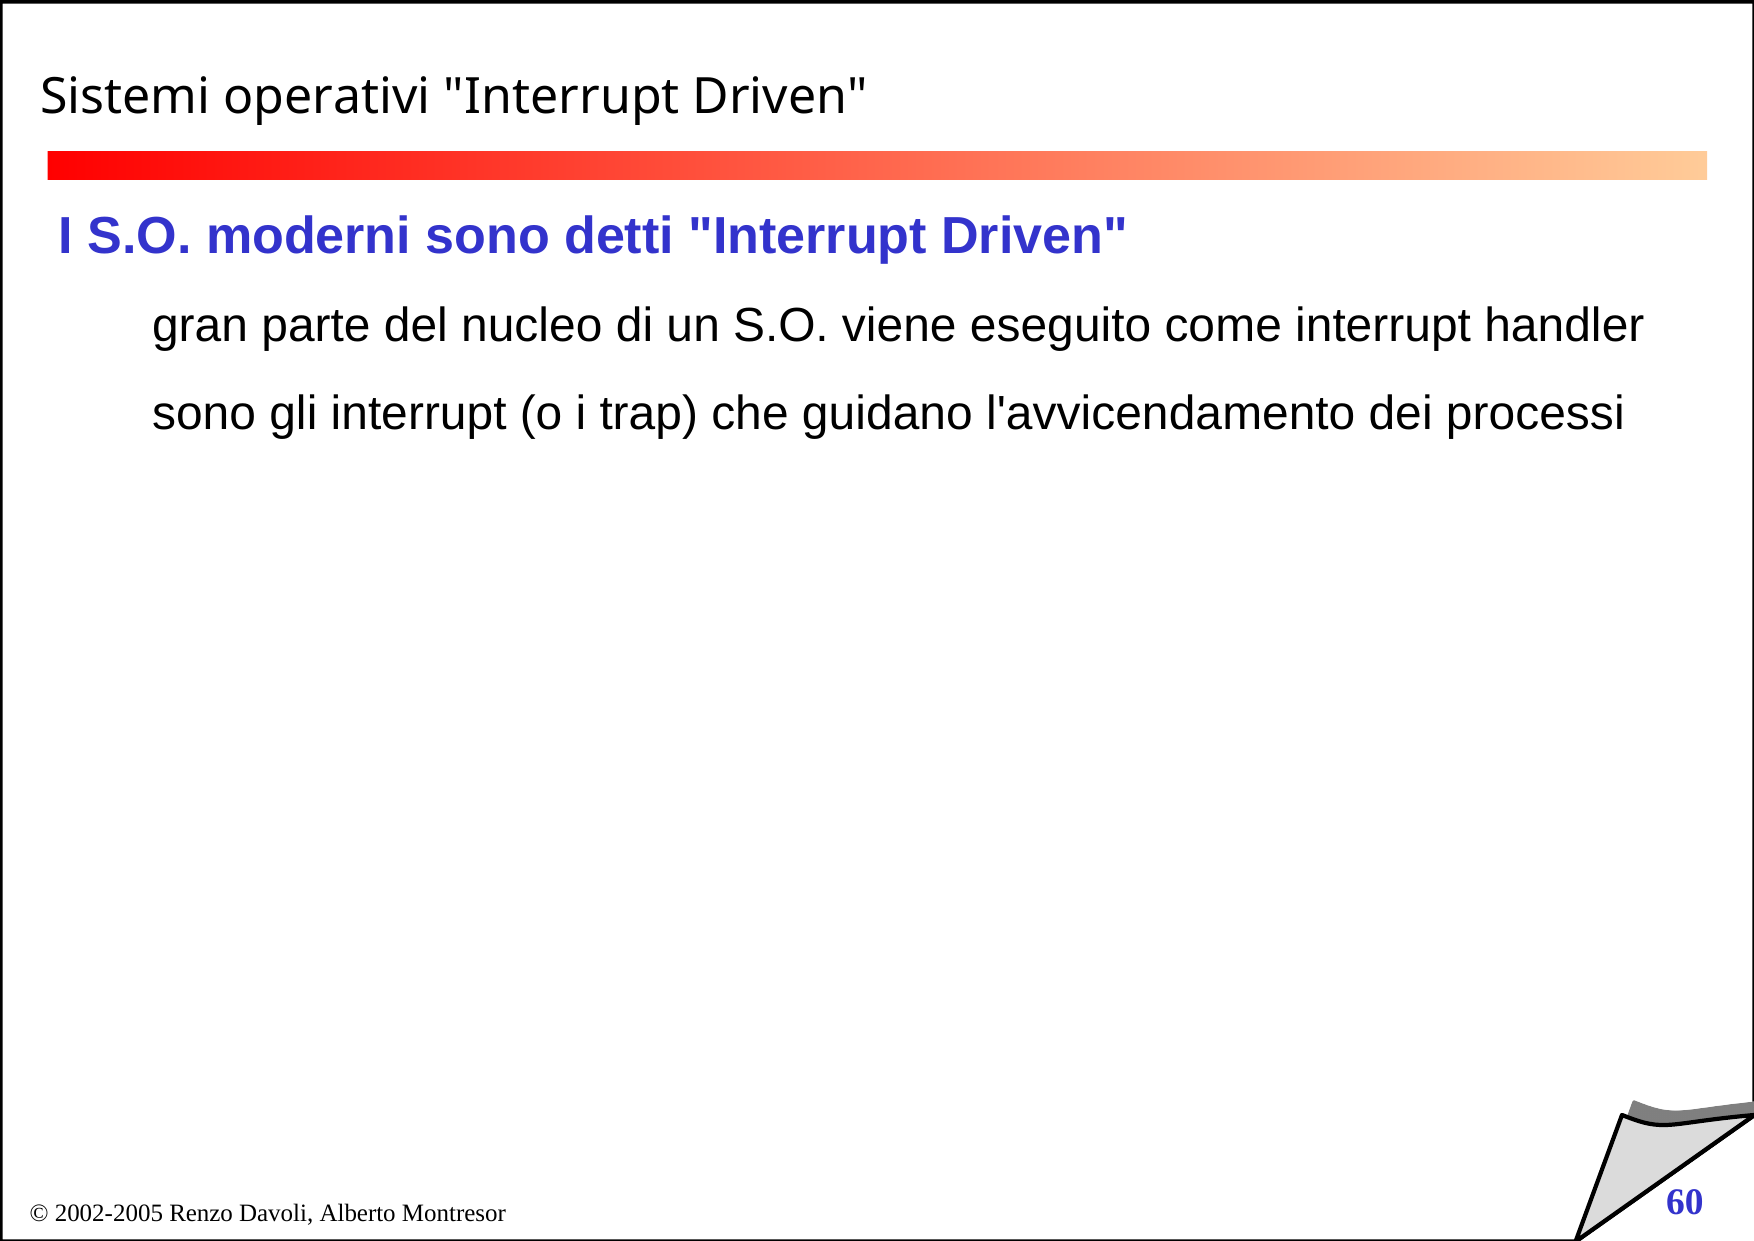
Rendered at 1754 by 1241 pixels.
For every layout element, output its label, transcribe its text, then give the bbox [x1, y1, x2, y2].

list I S.O. moderni sono detti "Interrupt Driven" gran parte del nucleo di un S.O. viene eseguito come interrupt handler sono gli interrupt (o i trap) che guidano l'avvicendamento dei processi [58, 206, 1696, 815]
title Sistemi operativi "Interrupt Driven" [40, 49, 1714, 144]
